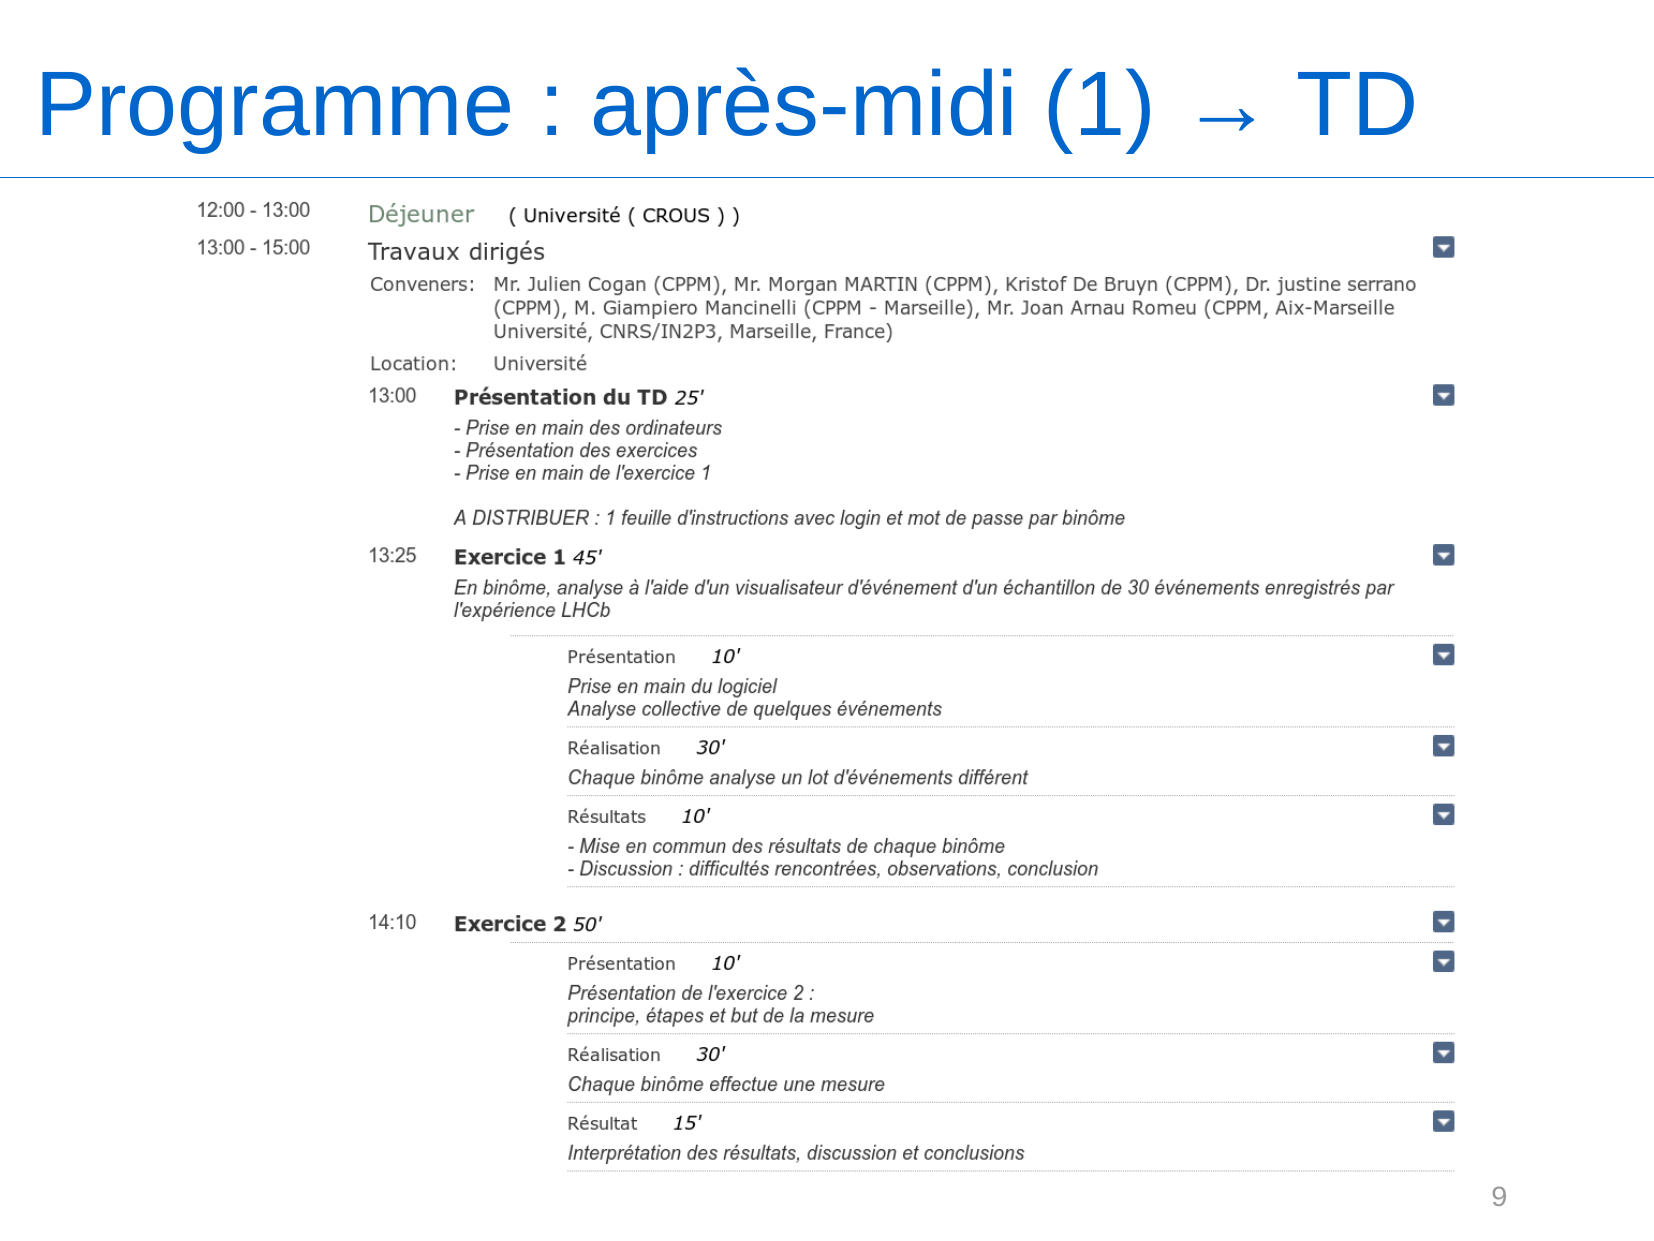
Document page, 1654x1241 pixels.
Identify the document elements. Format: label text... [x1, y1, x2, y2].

picture [118, 188, 1536, 1182]
title Programme : après-midi (1) → TD [35, 29, 1589, 178]
